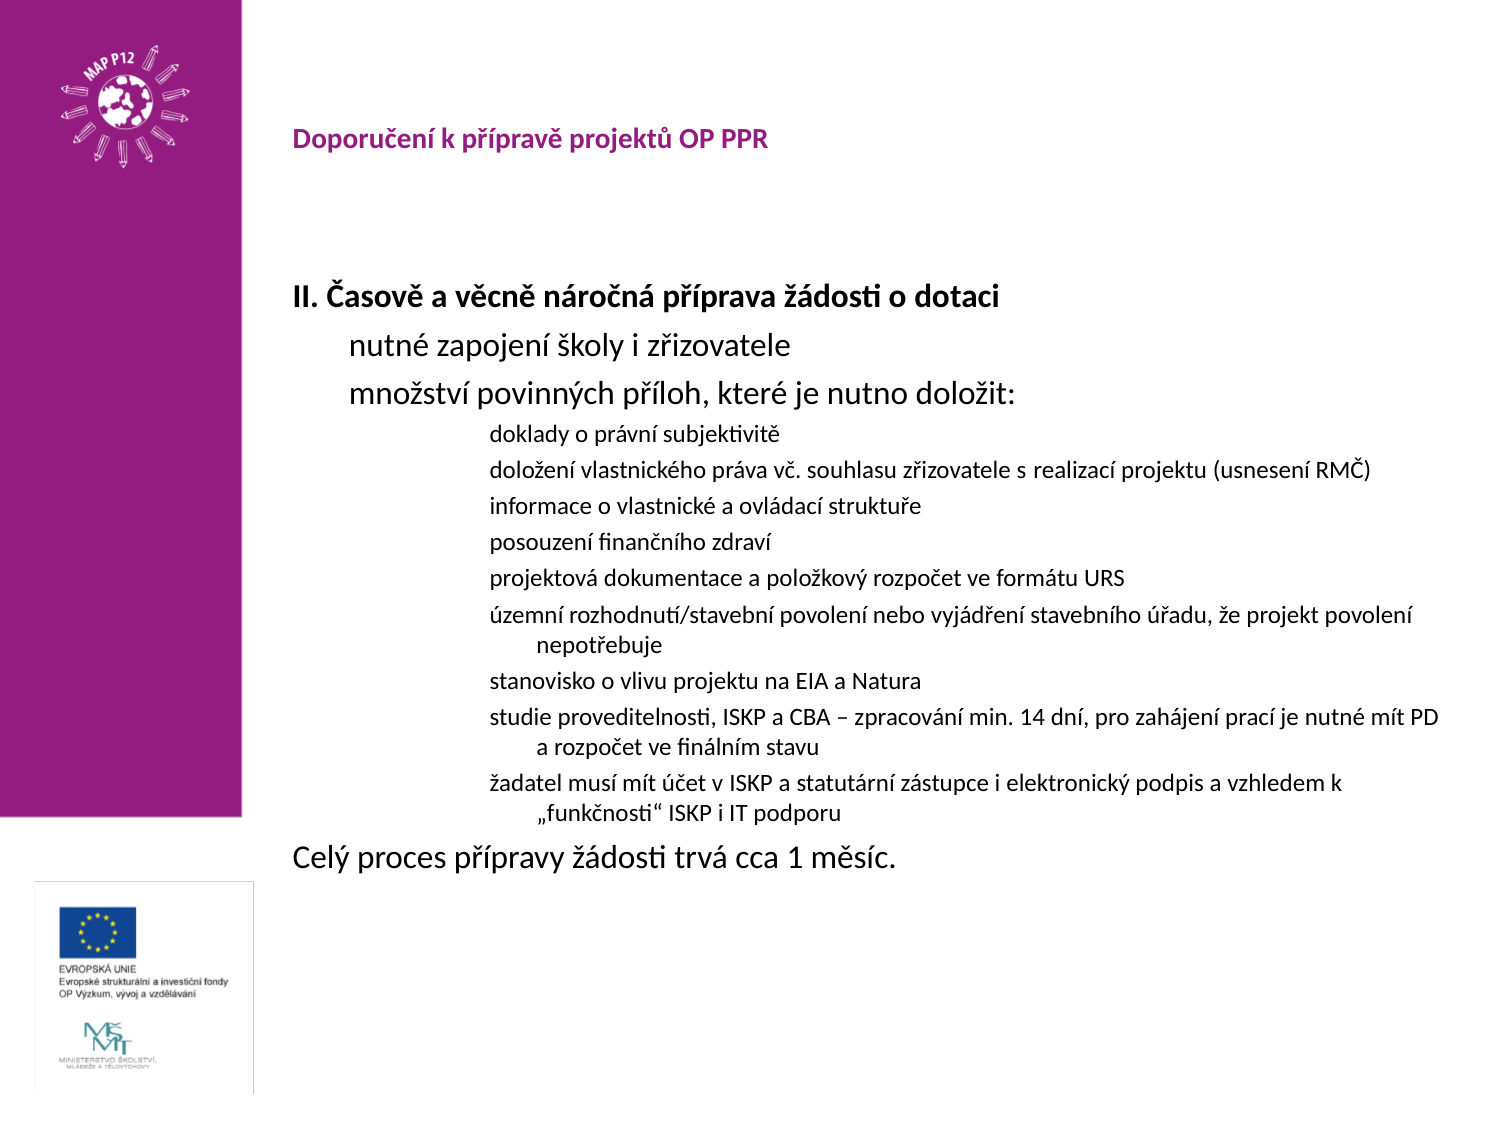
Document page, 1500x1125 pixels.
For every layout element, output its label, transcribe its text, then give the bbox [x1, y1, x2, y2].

list II. Časově a věcně náročná příprava žádosti o dotaci nutné zapojení školy i zřizovatele množství povinných příloh, které je nutno doložit: doklady o právní subjektivitě doložení vlastnického práva vč. souhlasu zřizovatele s realizací projektu (usnesení RMČ) informace o vlastnické a ovládací struktuře posouzení finančního zdraví projektová dokumentace a položkový rozpočet ve formátu URS územní rozhodnutí/stavební povolení nebo vyjádření stavebního úřadu, že projekt povolení nepotřebuje stanovisko o vlivu projektu na EIA a Natura studie proveditelnosti, ISKP a CBA – zpracování min. 14 dní, pro zahájení prací je nutné mít PD a rozpočet ve finálním stavu žadatel musí mít účet v ISKP a statutární zástupce i elektronický podpis a vzhledem k „funkčnosti“ ISKP i IT podporu Celý proces přípravy žádosti trvá cca 1 měsíc. [277, 267, 1459, 1035]
title Doporučení k přípravě projektů OP PPR [277, 42, 1453, 231]
